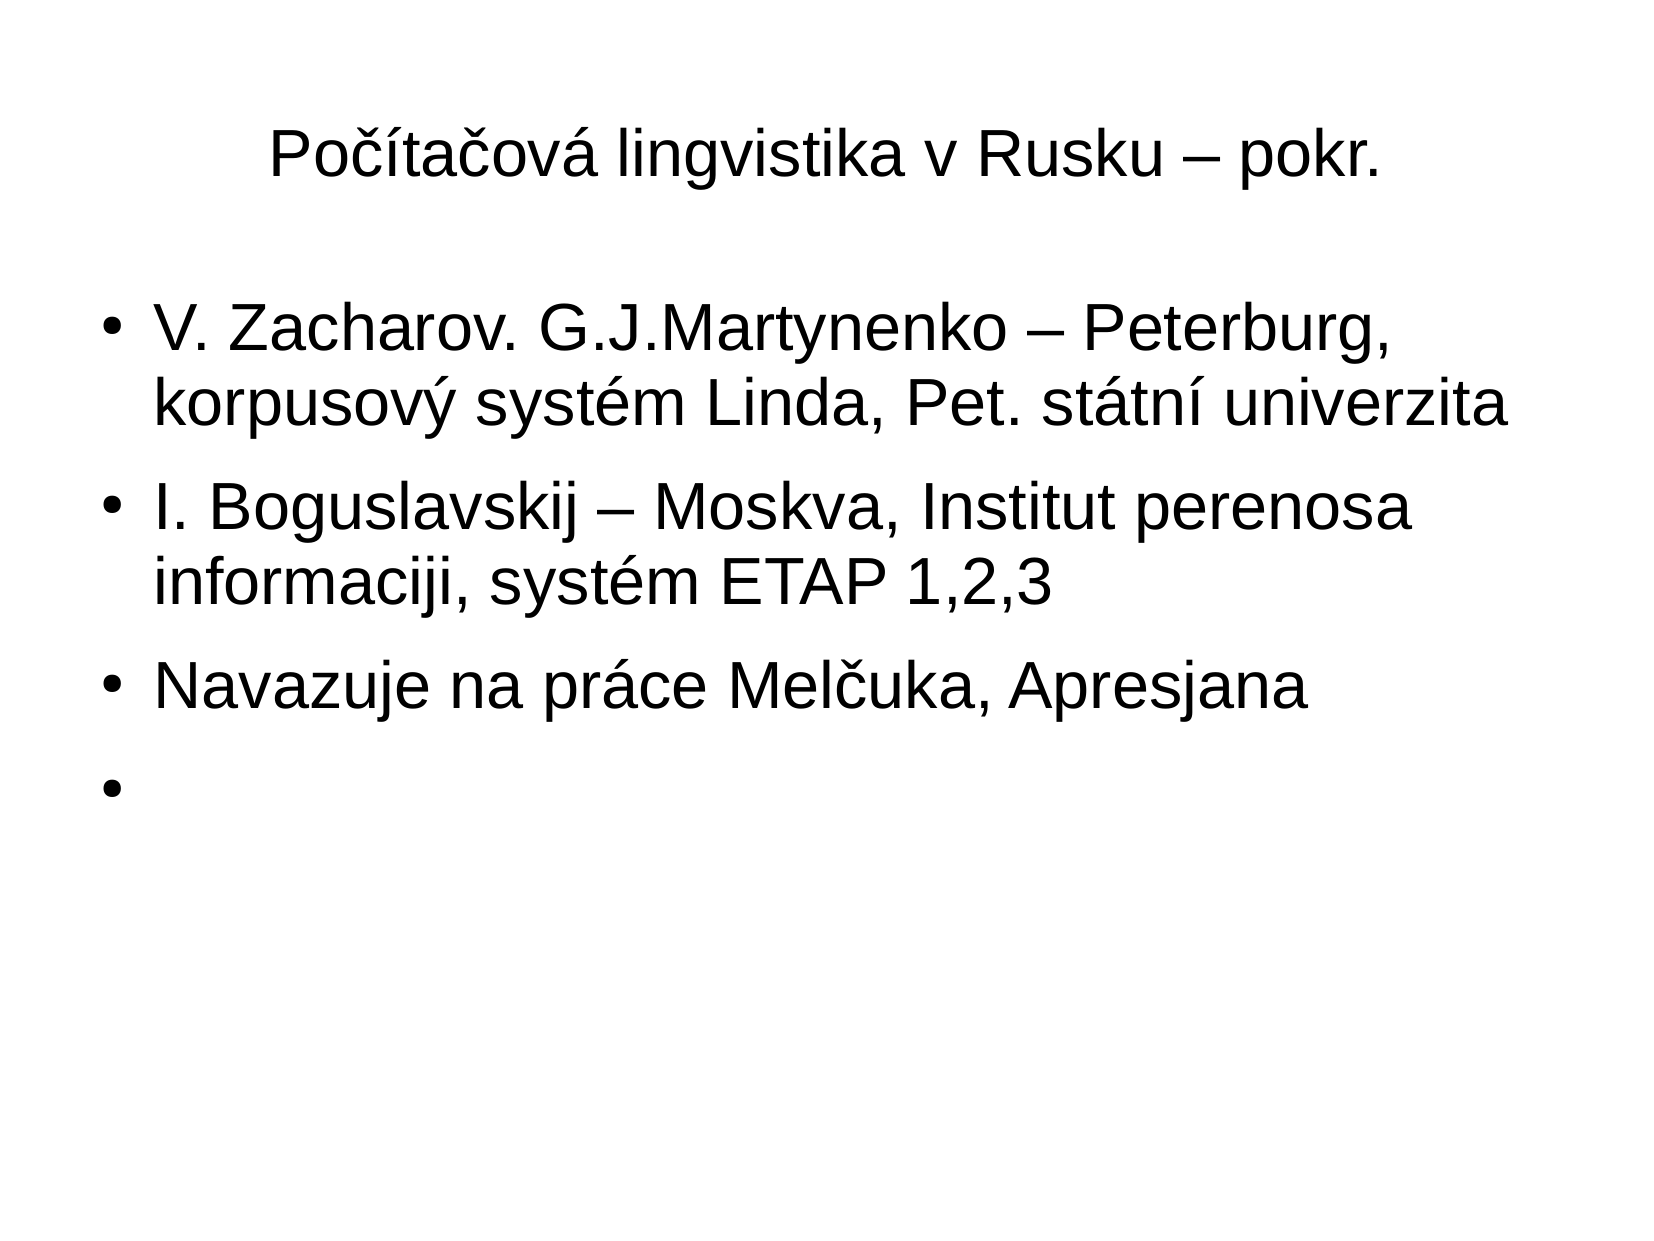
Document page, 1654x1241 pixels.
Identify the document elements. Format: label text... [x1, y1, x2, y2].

list V. Zacharov. G.J.Martynenko – Peterburg, korpusový systém Linda, Pet. státní univerzita I. Boguslavskij – Moskva, Institut perenosa informaciji, systém ETAP 1,2,3 Navazuje na práce Melčuka, Apresjana [82, 290, 1571, 1010]
title Počítačová lingvistika v Rusku – pokr. [82, 49, 1571, 257]
